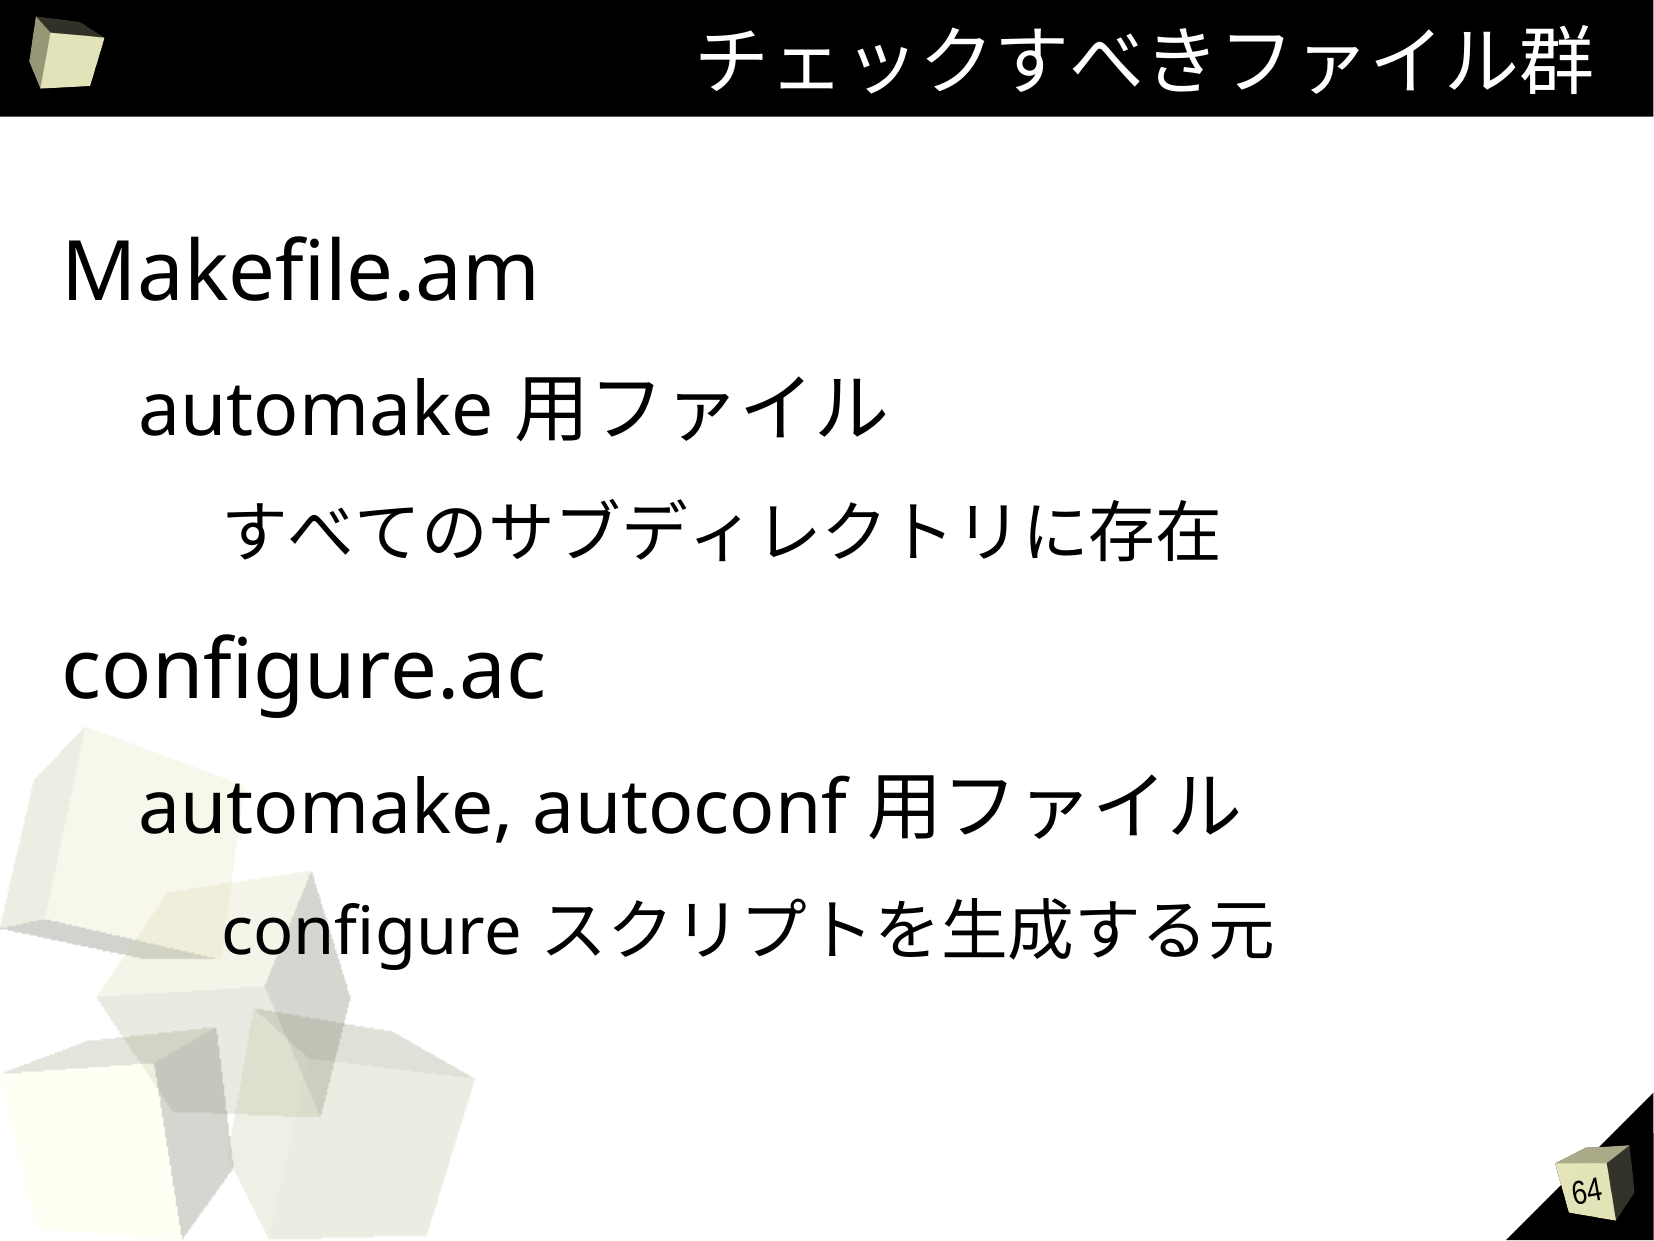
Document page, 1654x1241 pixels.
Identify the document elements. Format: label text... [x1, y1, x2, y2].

title チェックすべきファイル群 [118, 0, 1595, 119]
list Makefile.am automake用ファイル すべてのサブディレクトリに存在 configure.ac automake, autoconf用ファイル configureスクリプトを生成する元 [44, 177, 1611, 1214]
picture [0, 726, 477, 1241]
